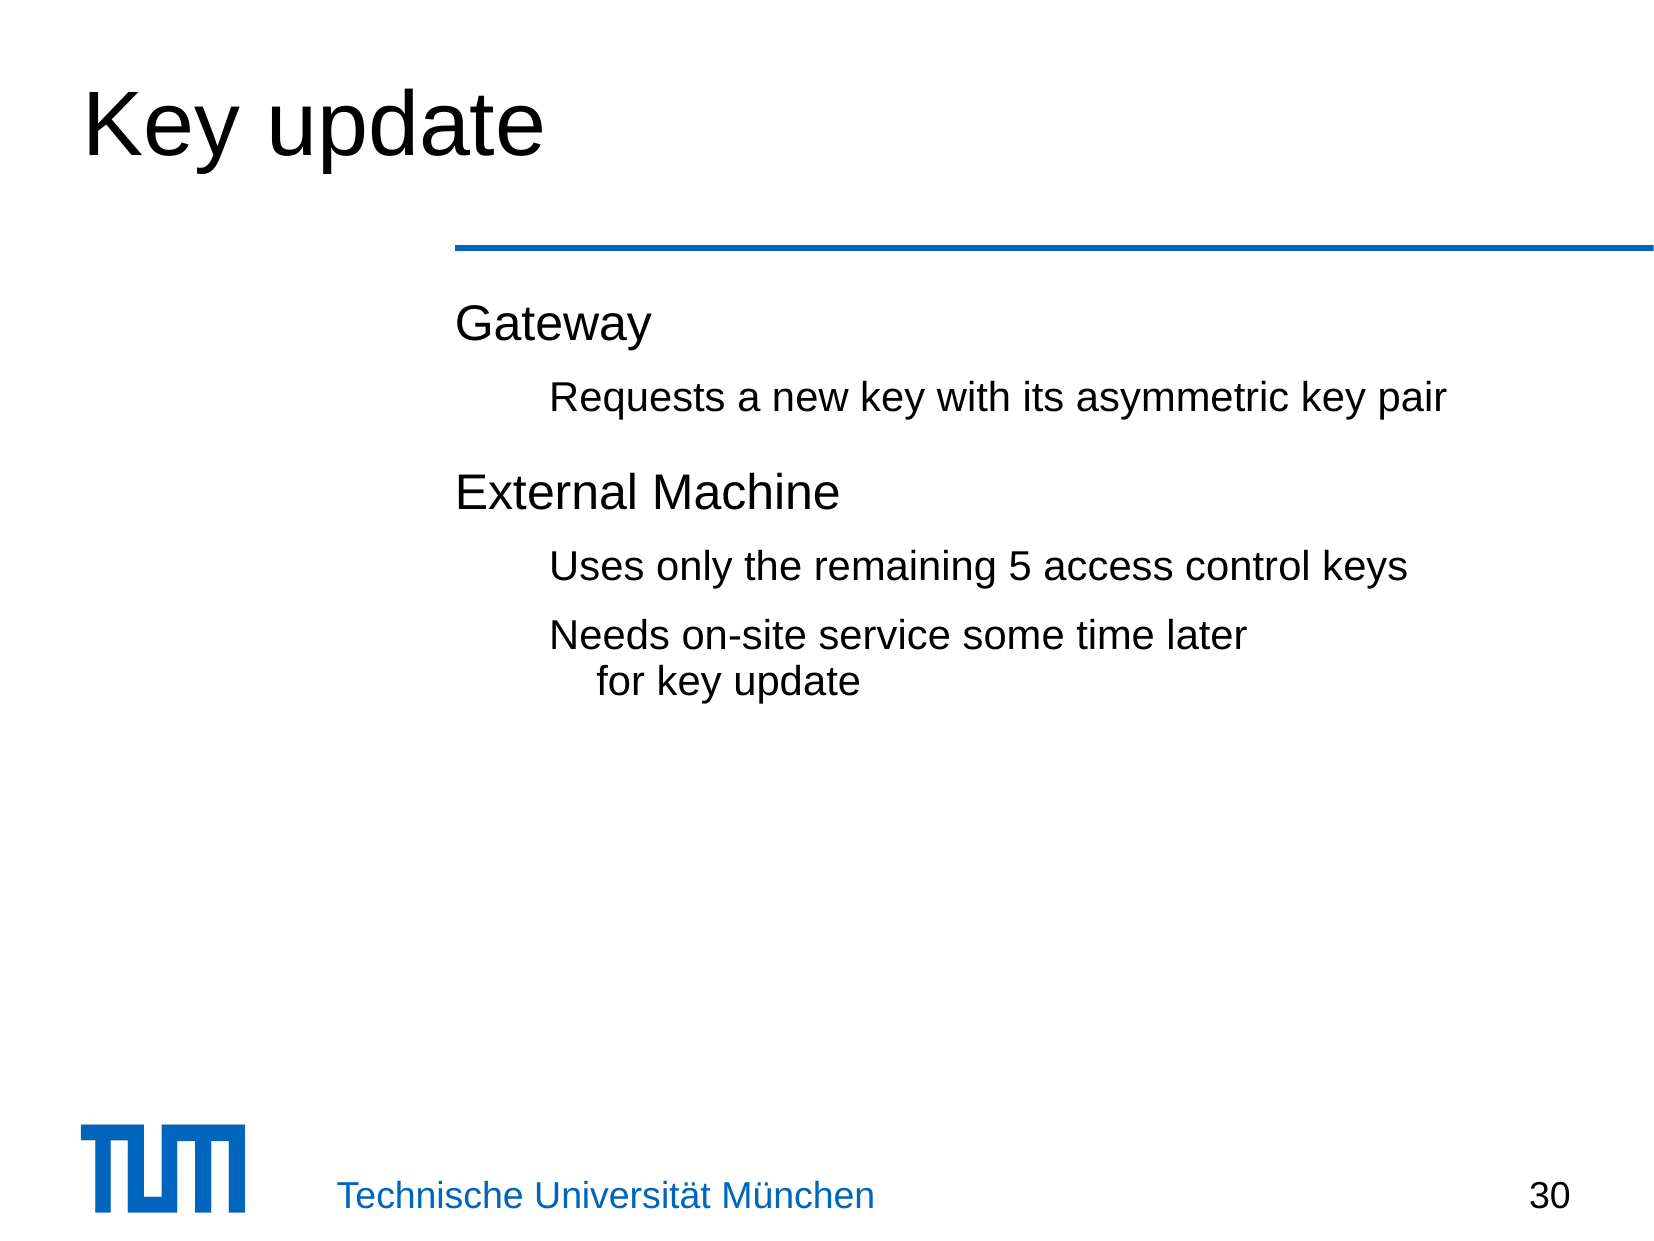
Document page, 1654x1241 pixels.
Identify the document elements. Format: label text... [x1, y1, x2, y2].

title Key update [82, 19, 1571, 228]
picture [80, 1124, 245, 1213]
list Gateway Requests a new key with its asymmetric key pair External Machine Uses only the remaining 5 access control keys Needs on-site service some time later for key update [454, 295, 1571, 1114]
